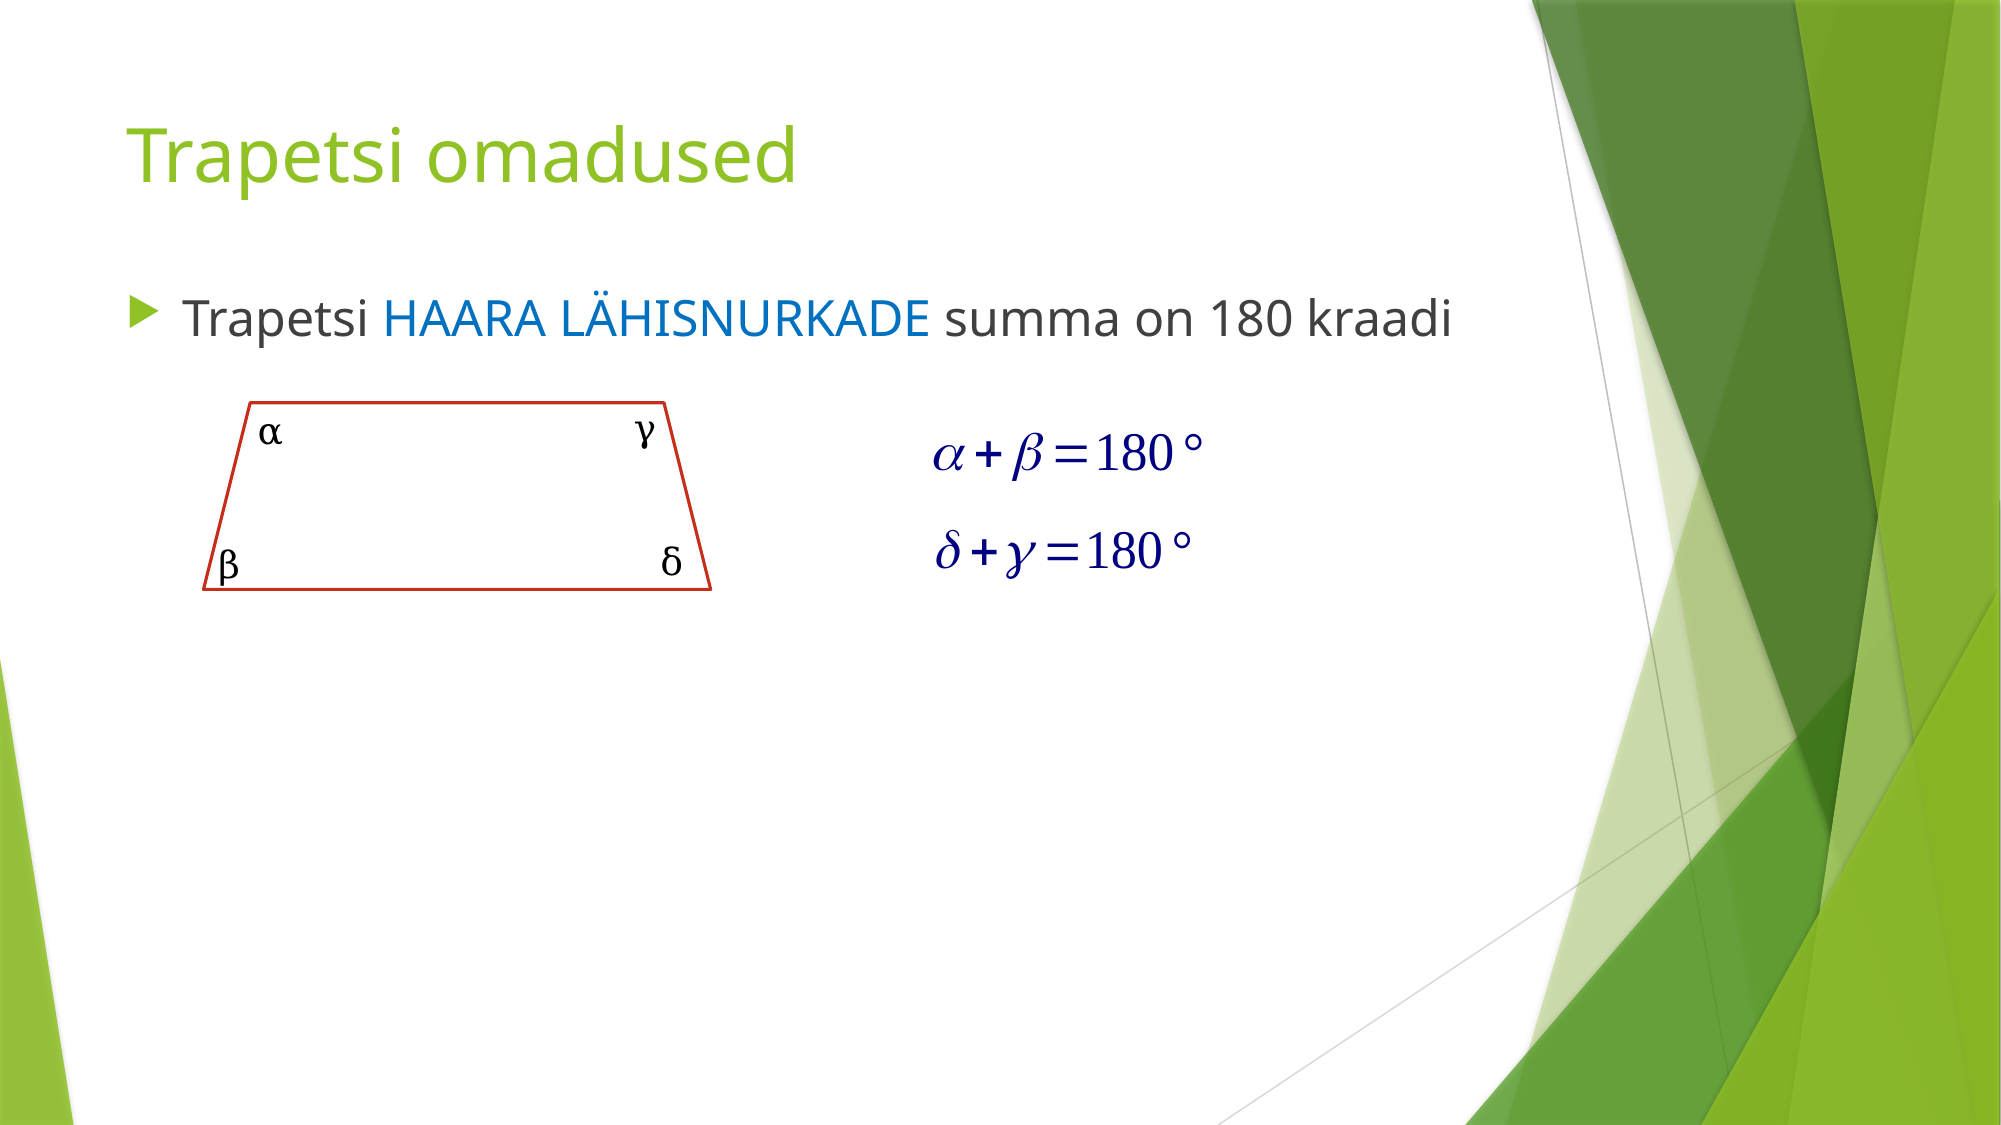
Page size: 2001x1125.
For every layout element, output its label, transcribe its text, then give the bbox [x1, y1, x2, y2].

title Trapetsi omadused [111, 100, 1522, 279]
chart [921, 519, 1206, 583]
text_box β [202, 533, 256, 594]
list Trapetsi HAARA LÄHISNURKADE summa on 180 kraadi [111, 279, 1522, 917]
text_box α [241, 399, 300, 460]
text_box [217, 402, 697, 590]
text_box γ [617, 396, 673, 456]
text_box δ [644, 531, 699, 591]
text_box [699, 542, 711, 590]
chart [917, 421, 1218, 485]
